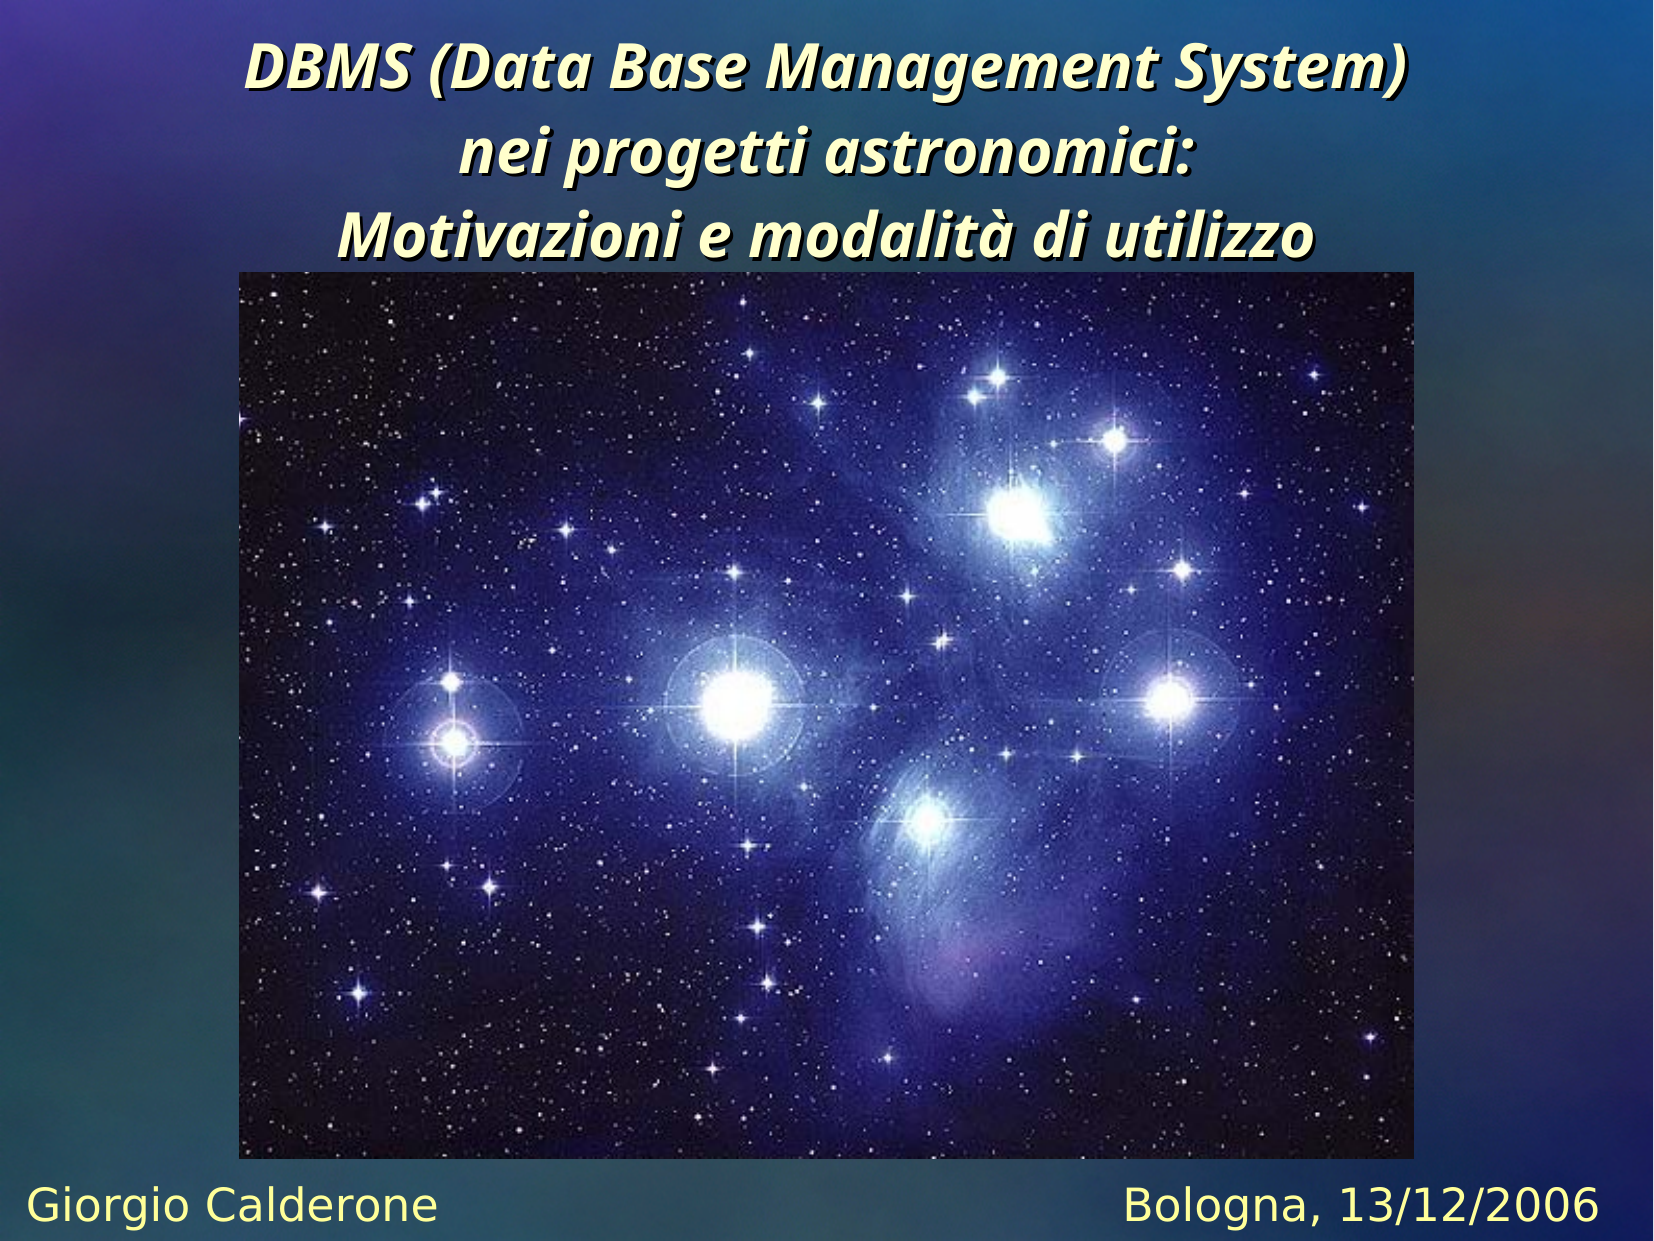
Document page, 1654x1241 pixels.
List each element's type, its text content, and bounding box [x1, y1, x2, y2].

text_box DBMS (Data Base Management System) nei progetti astronomici: Motivazioni e modalità di utilizzo [100, 21, 1553, 314]
text_box Bologna, 13/12/2006 [1107, 1171, 1653, 1240]
text_box Giorgio Calderone [11, 1171, 455, 1240]
picture [0, 0, 1654, 1241]
